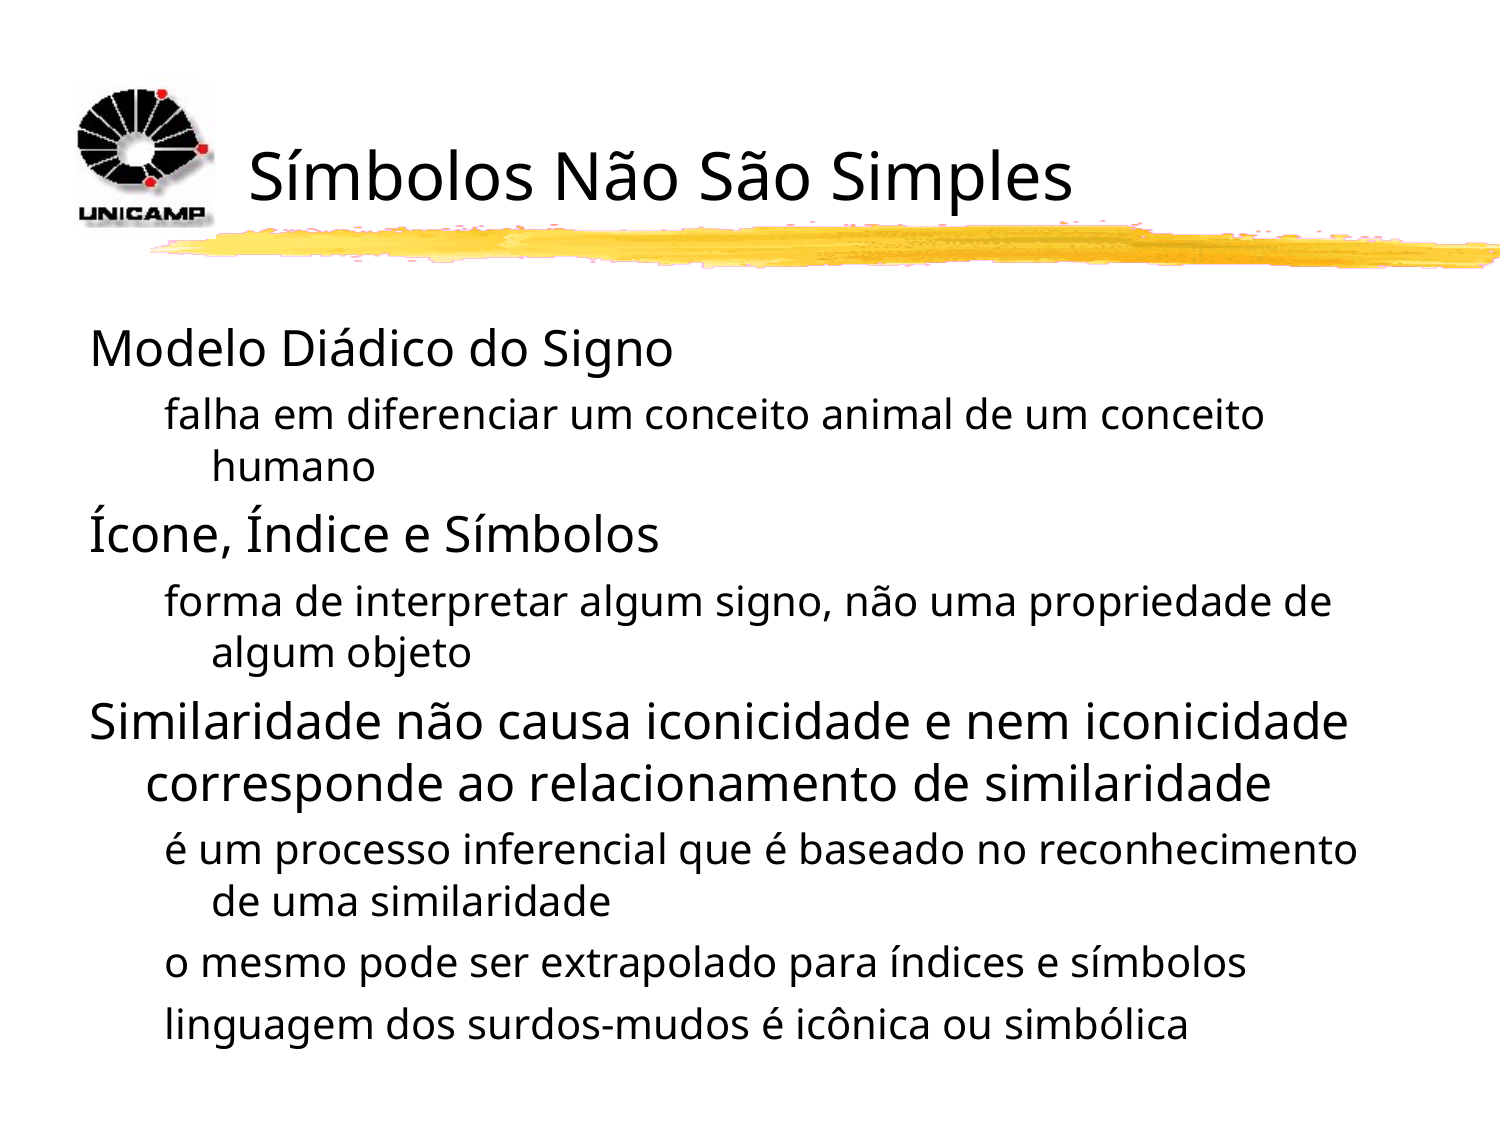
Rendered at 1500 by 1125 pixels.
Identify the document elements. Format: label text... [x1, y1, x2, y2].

picture [75, 74, 1500, 279]
title Símbolos Não São Simples [233, 37, 1434, 225]
list Modelo Diádico do Signo falha em diferenciar um conceito animal de um conceito humano Ícone, Índice e Símbolos forma de interpretar algum signo, não uma propriedade de algum objeto Similaridade não causa iconicidade e nem iconicidade corresponde ao relacionamento de similaridade é um processo inferencial que é baseado no reconhecimento de uma similaridade o mesmo pode ser extrapolado para índices e símbolos linguagem dos surdos-mudos é icônica ou simbólica [74, 309, 1417, 1033]
